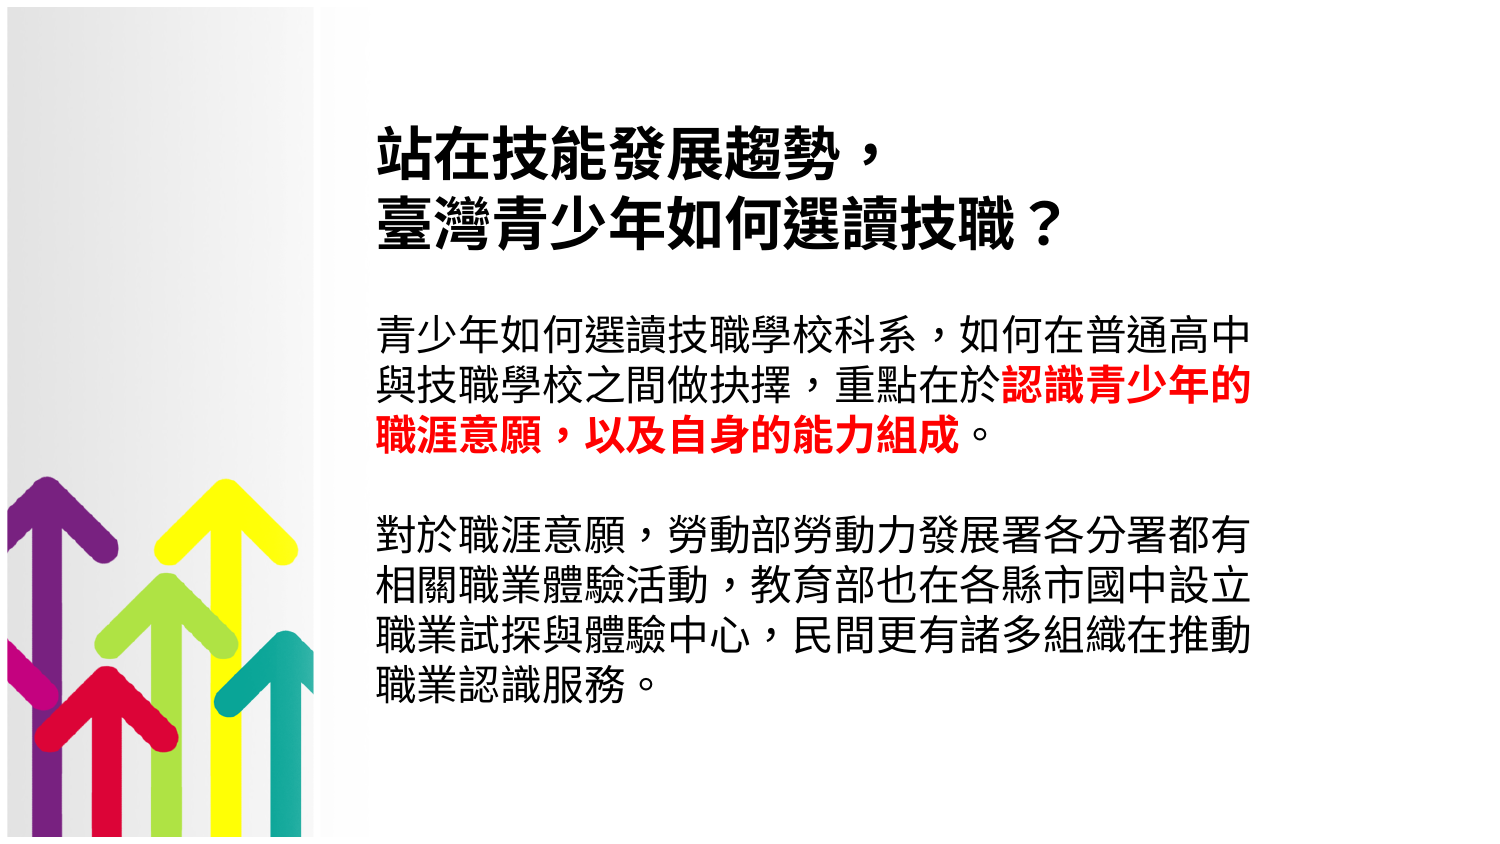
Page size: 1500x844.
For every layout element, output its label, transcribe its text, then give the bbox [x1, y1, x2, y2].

text_box 青少年如何選讀技職學校科系，如何在普通高中與技職學校之間做抉擇，重點在於認識青少年的職涯意願，以及自身的能力組成。 對於職涯意願，勞動部勞動力發展署各分署都有相關職業體驗活動，教育部也在各縣市國中設立職業試探與體驗中心，民間更有諸多組織在推動職業認識服務。 [360, 301, 1306, 721]
title 站在技能發展趨勢， 臺灣青少年如何選讀技職？ [360, 109, 1426, 262]
